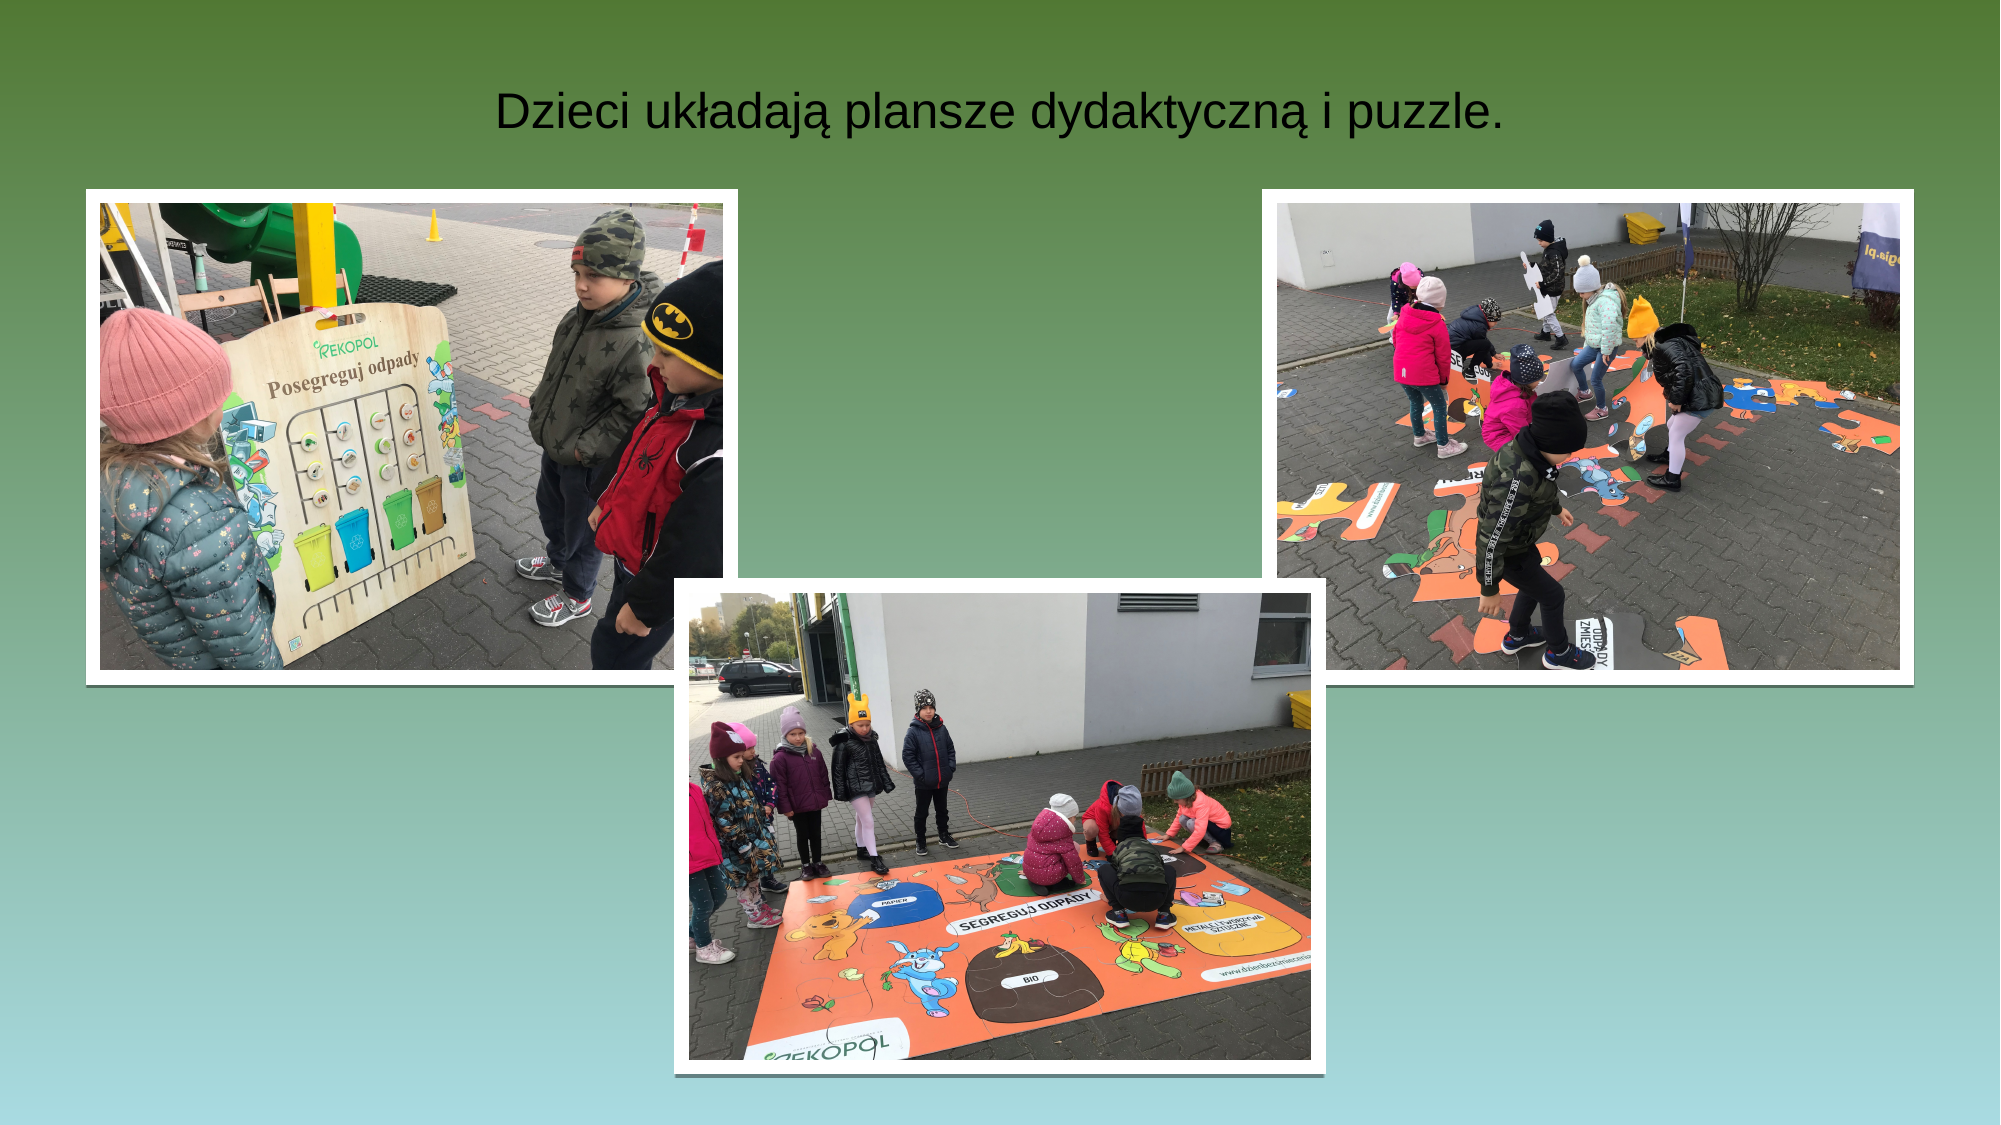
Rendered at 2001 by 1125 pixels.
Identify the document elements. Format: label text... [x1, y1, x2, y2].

picture [1277, 203, 1900, 671]
picture [100, 203, 724, 671]
subtitle Dzieci układają plansze dydaktyczną i puzzle. [85, 29, 1915, 138]
picture [688, 592, 1312, 1060]
